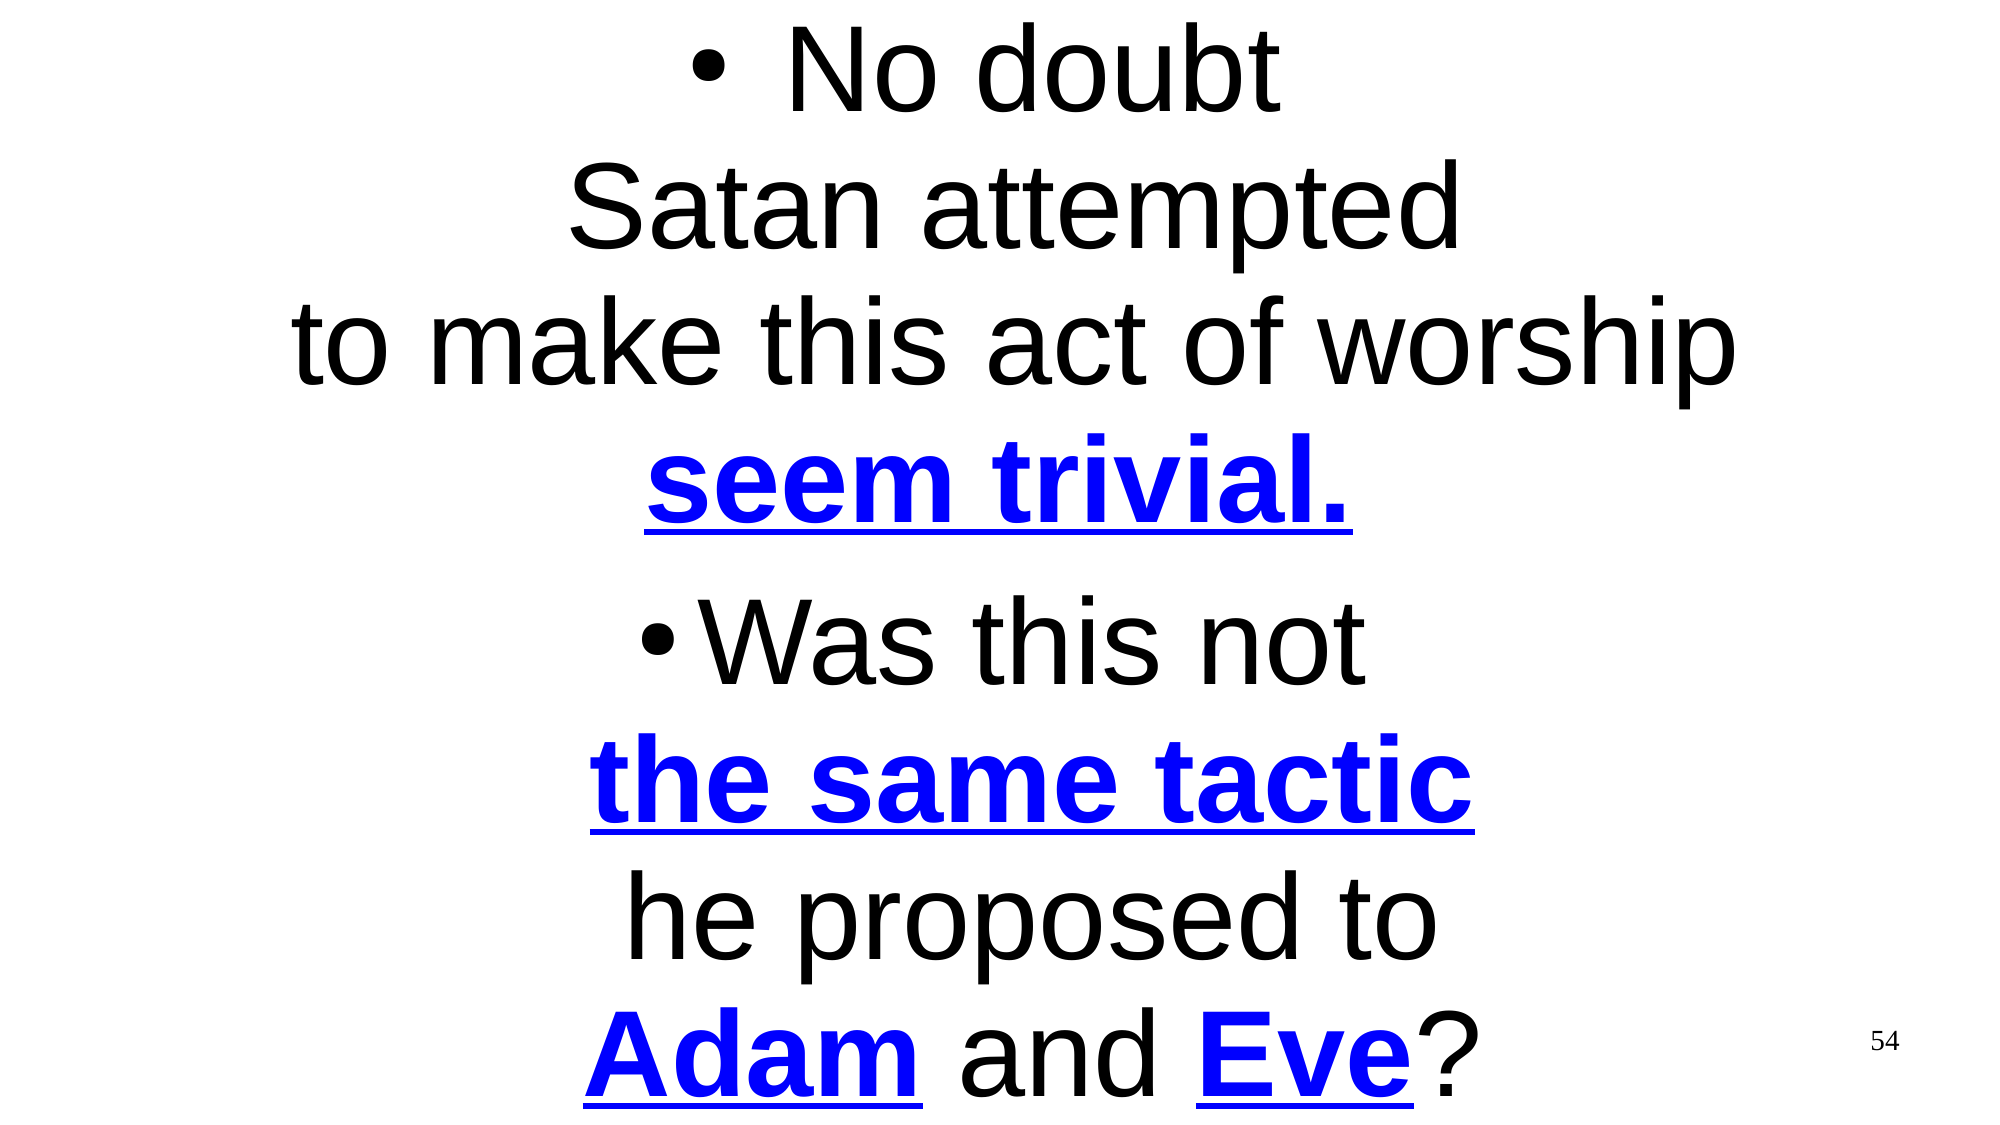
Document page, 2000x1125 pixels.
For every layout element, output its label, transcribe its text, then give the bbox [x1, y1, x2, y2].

list No doubt Satan attempted to make this act of worship seem trivial. Was this not the same tactic he proposed to Adam and Eve? [0, 0, 1996, 1123]
